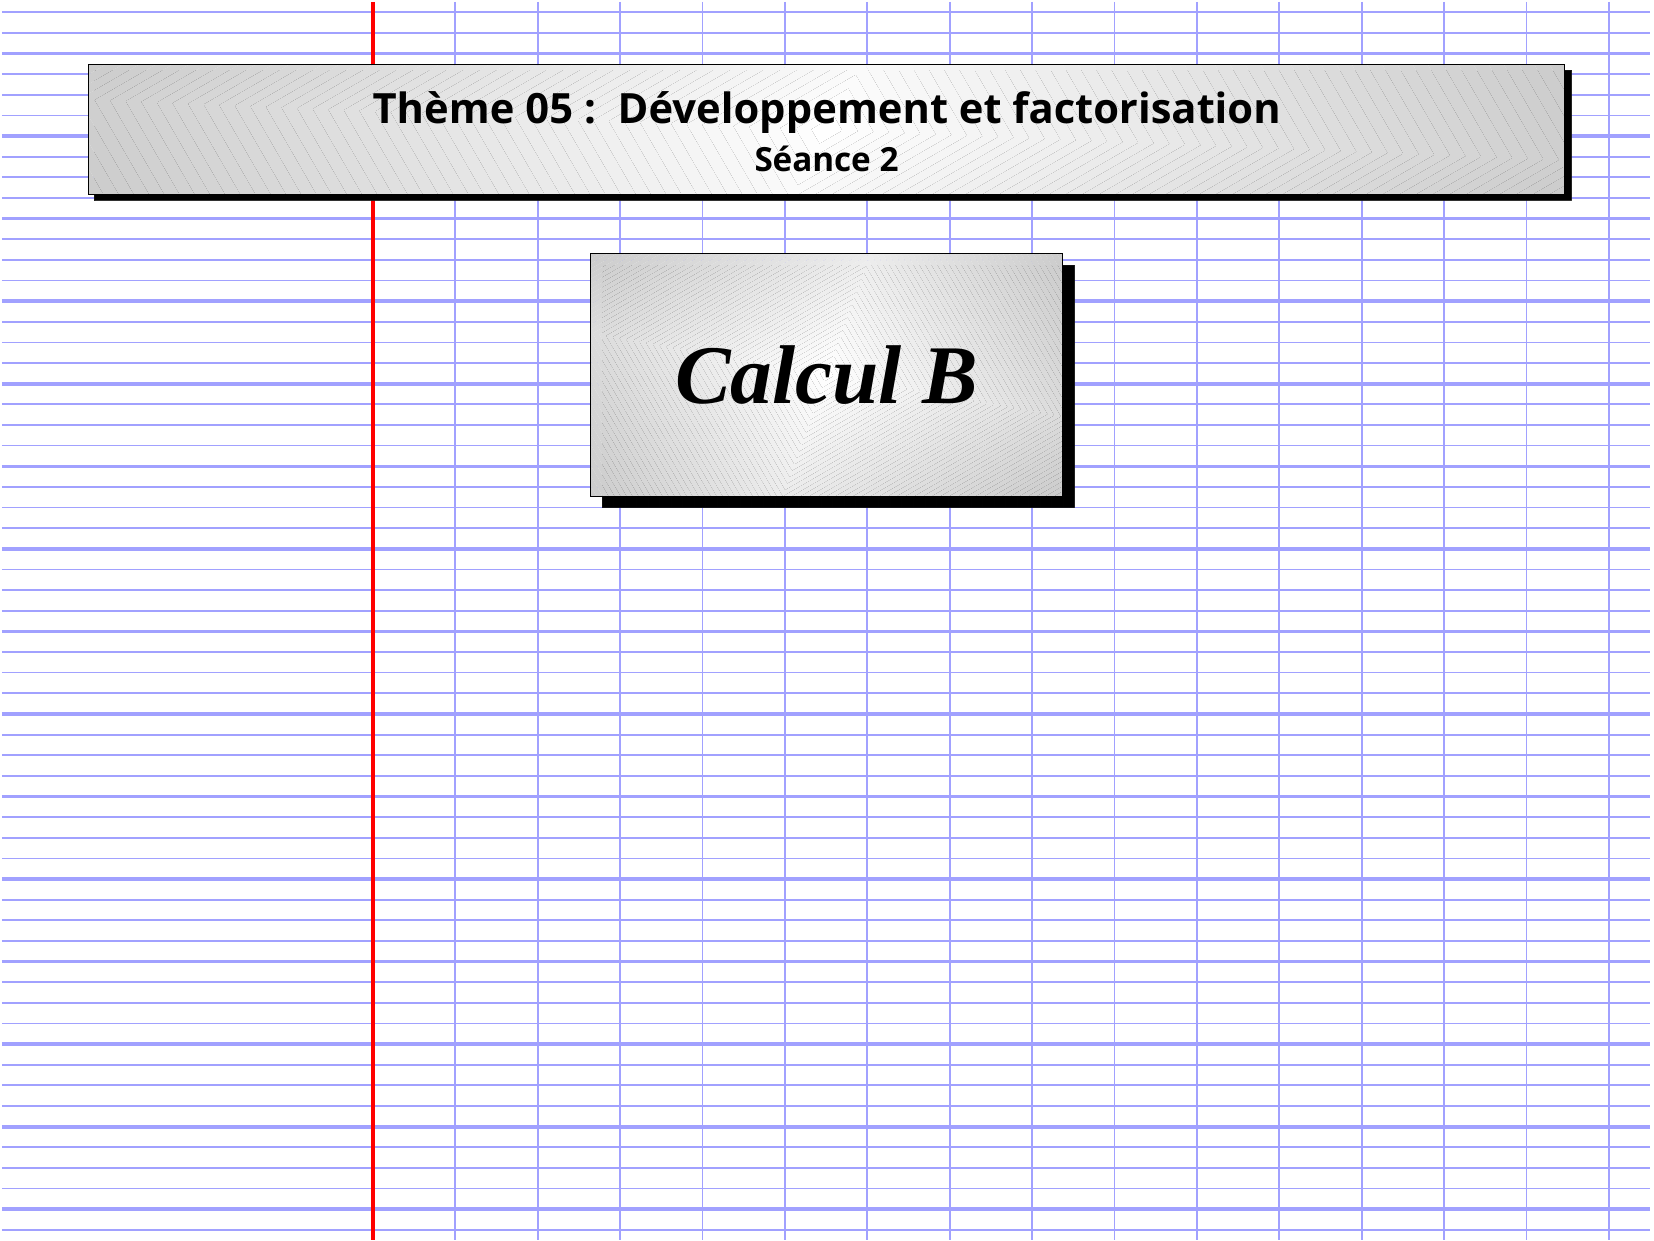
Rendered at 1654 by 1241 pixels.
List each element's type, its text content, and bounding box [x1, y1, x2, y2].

text_box Calcul B [590, 253, 1063, 497]
text_box Thème 05 : Développement et factorisation Séance 2 [88, 64, 1565, 195]
picture [0, 0, 1654, 1241]
